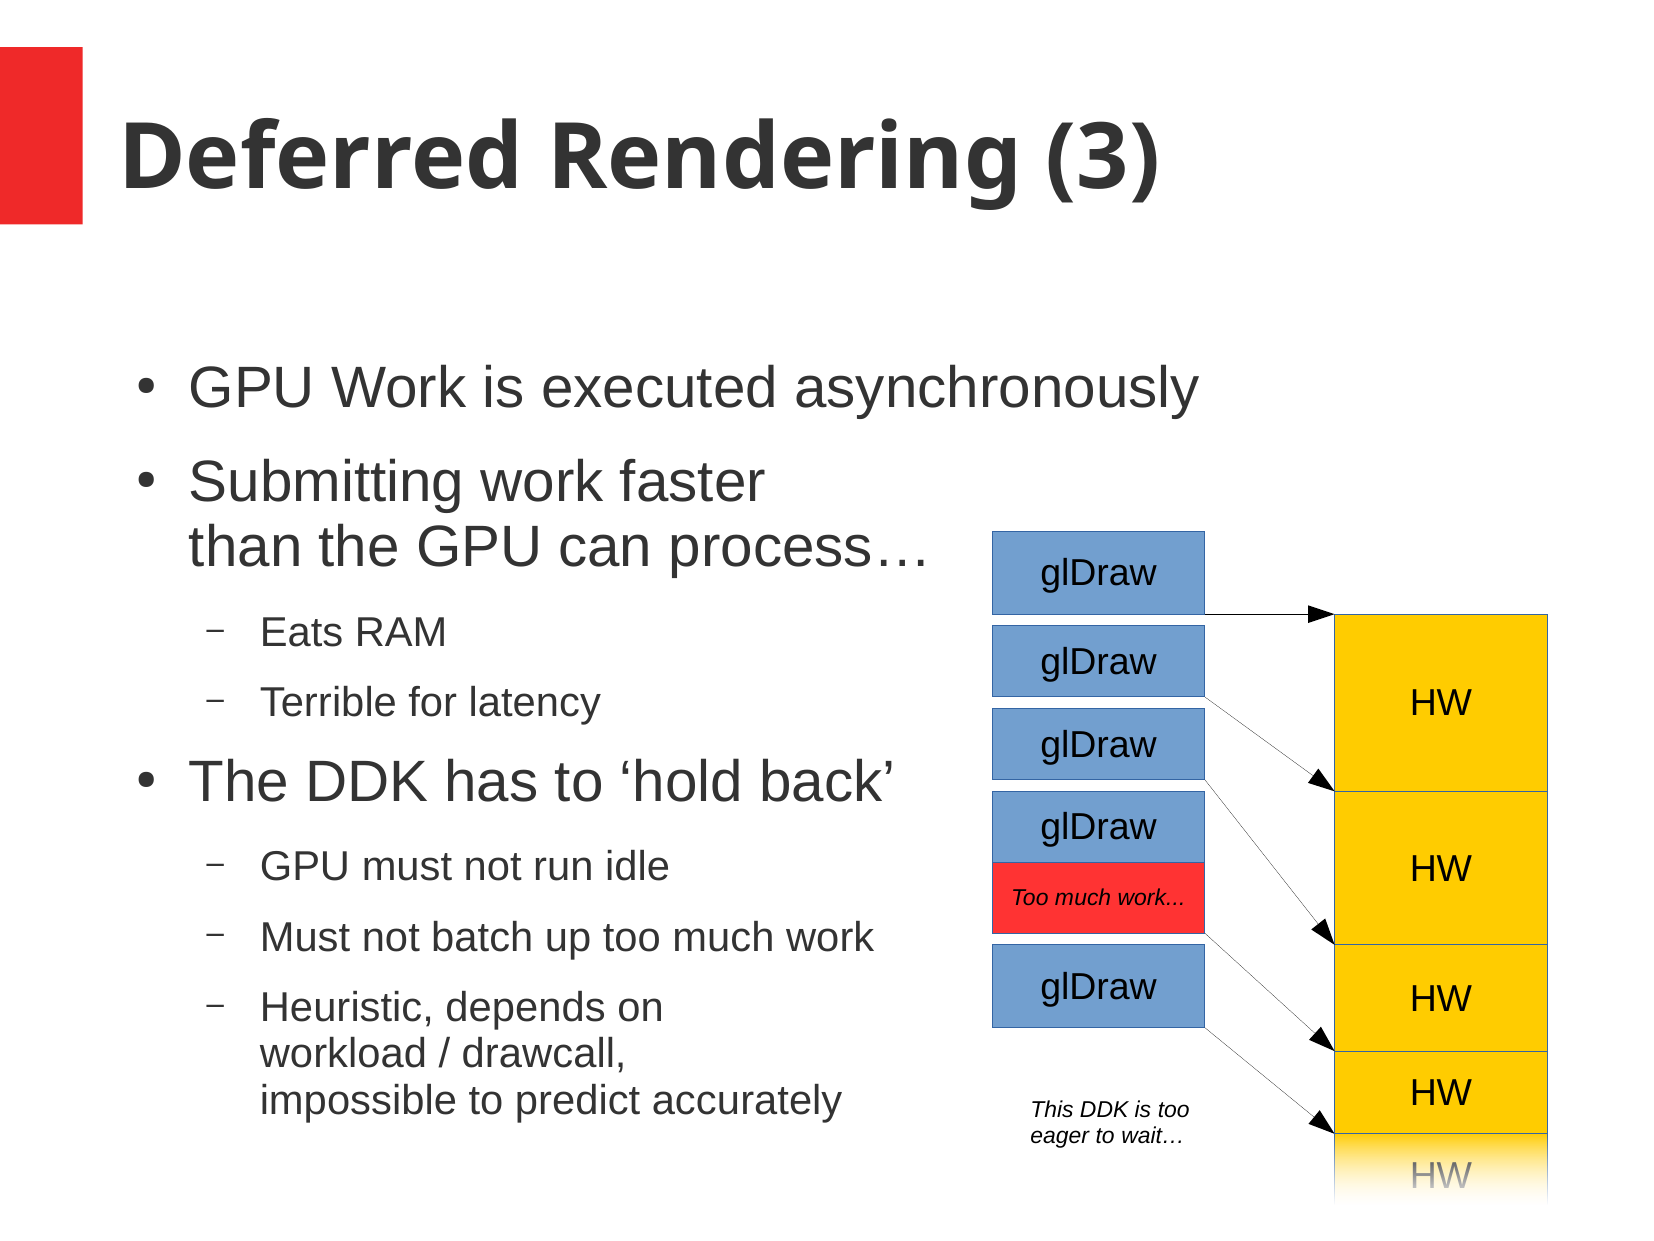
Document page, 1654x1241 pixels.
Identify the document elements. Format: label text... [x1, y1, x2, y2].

text_box HW [1334, 1051, 1548, 1133]
list GPU Work is executed asynchronously Submitting work faster than the GPU can process… Eats RAM Terrible for latency The DDK has to ‘hold back’ GPU must not run idle Must not batch up too much work Heuristic, depends on workload / drawcall, impossible to predict accurately [118, 354, 1536, 1074]
text_box Too much work... [992, 862, 1205, 934]
text_box [1311, 1133, 1571, 1229]
text_box glDraw [992, 625, 1205, 697]
text_box glDraw [992, 944, 1205, 1028]
text_box glDraw [992, 791, 1205, 862]
text_box glDraw [992, 531, 1205, 615]
text_box This DDK is too eager to wait… [1015, 1089, 1217, 1182]
text_box glDraw [992, 708, 1205, 780]
text_box HW [1334, 791, 1548, 944]
text_box HW [1334, 614, 1548, 791]
text_box HW [1334, 944, 1548, 1051]
title Deferred Rendering (3) [118, 49, 1571, 257]
